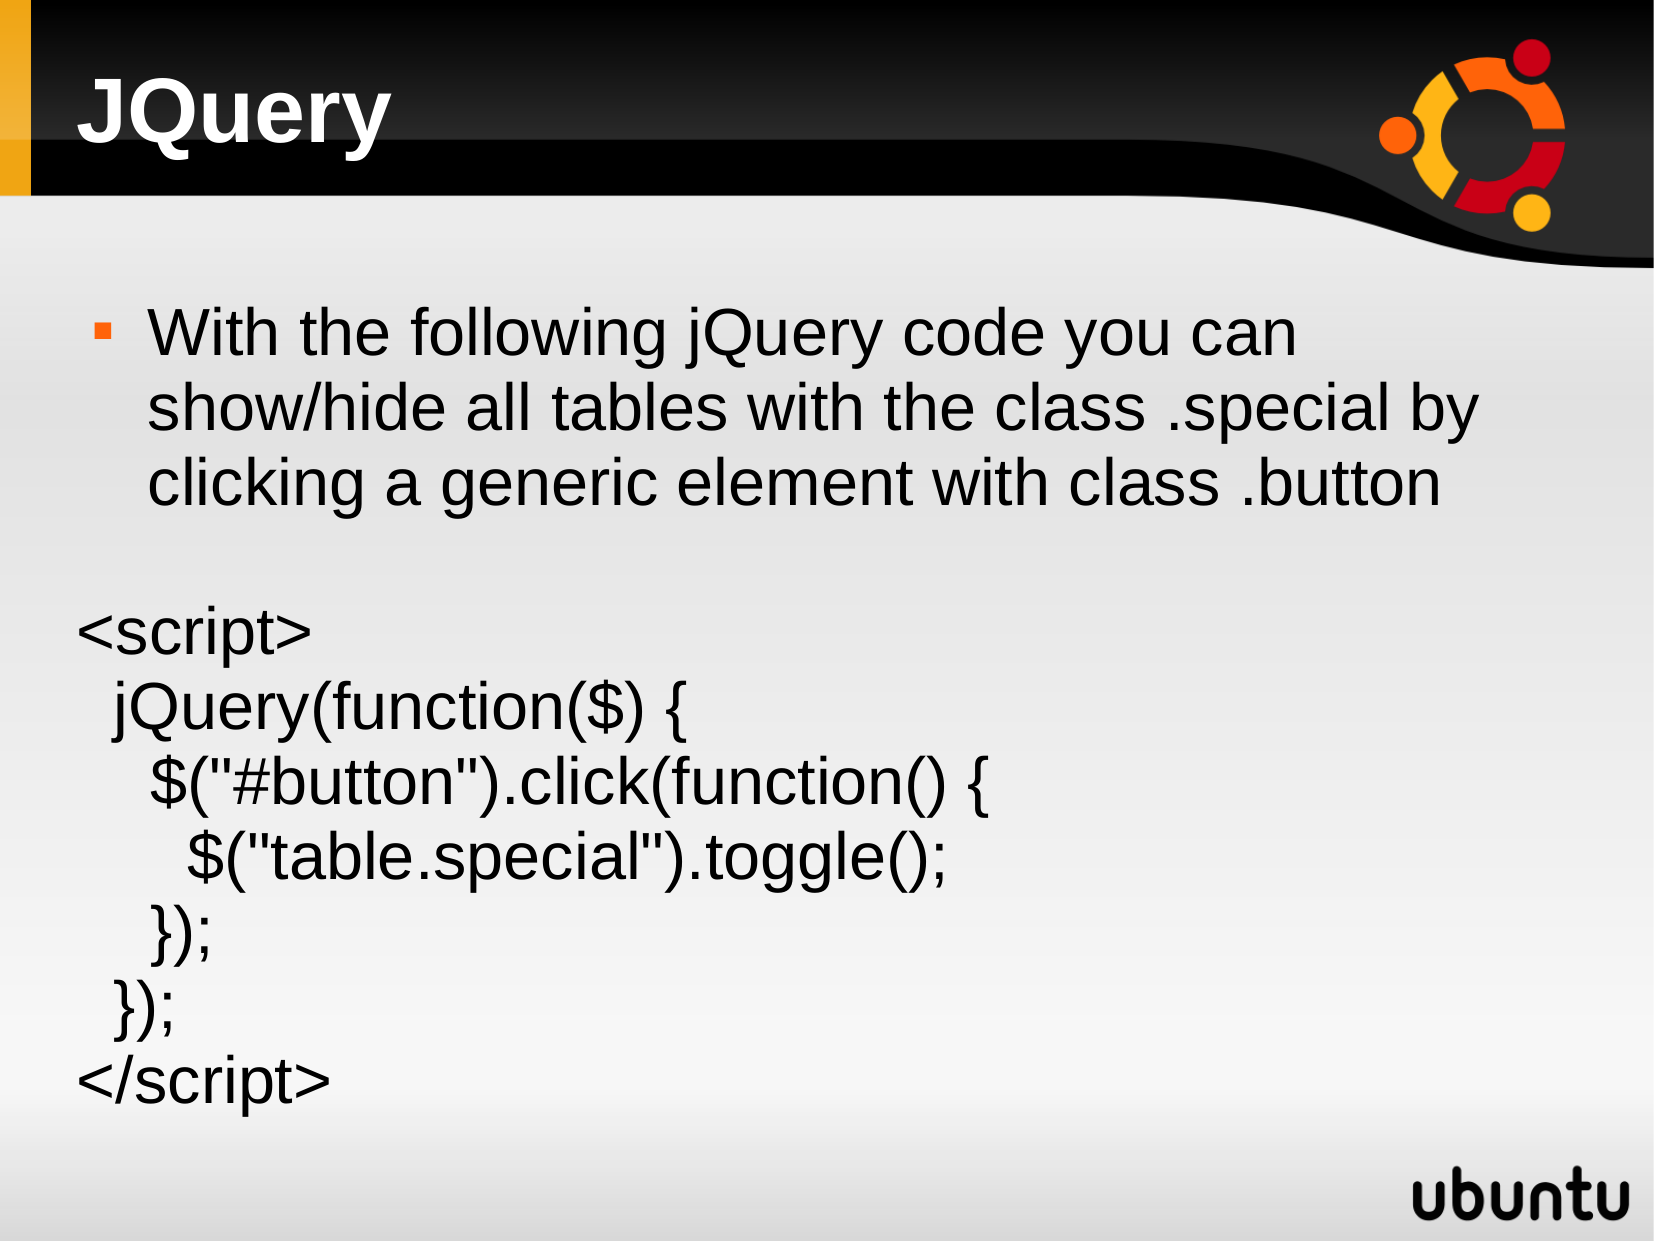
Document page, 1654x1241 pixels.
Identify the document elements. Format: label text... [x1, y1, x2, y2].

picture [0, 0, 1654, 1241]
title JQuery [76, 14, 1565, 207]
list With the following jQuery code you can show/hide all tables with the class .special by clicking a generic element with class .button <script> jQuery(function($) { $("#button").click(function() { $("table.special").toggle(); }); }); </script> [76, 295, 1565, 1118]
